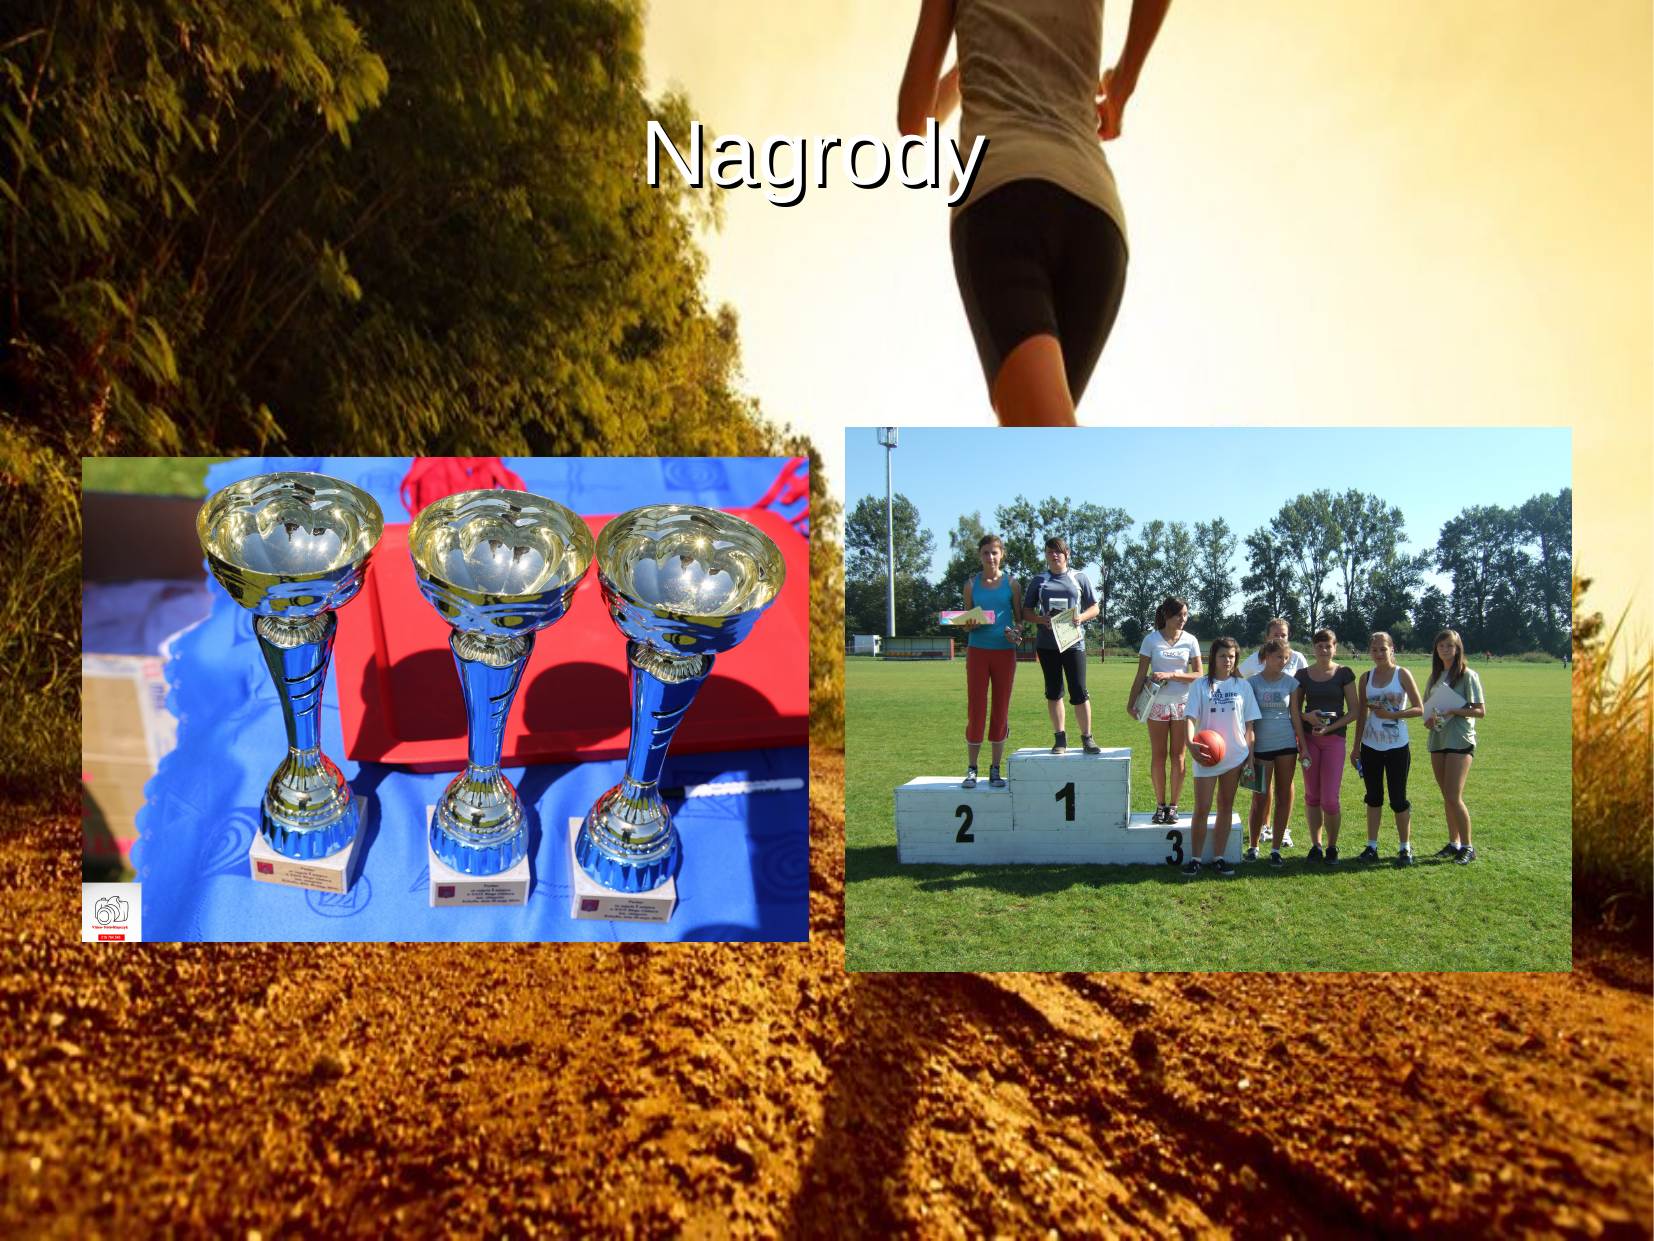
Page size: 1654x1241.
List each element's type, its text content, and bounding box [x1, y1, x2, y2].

picture [0, 0, 1654, 1241]
title Nagrody [82, 49, 1571, 257]
